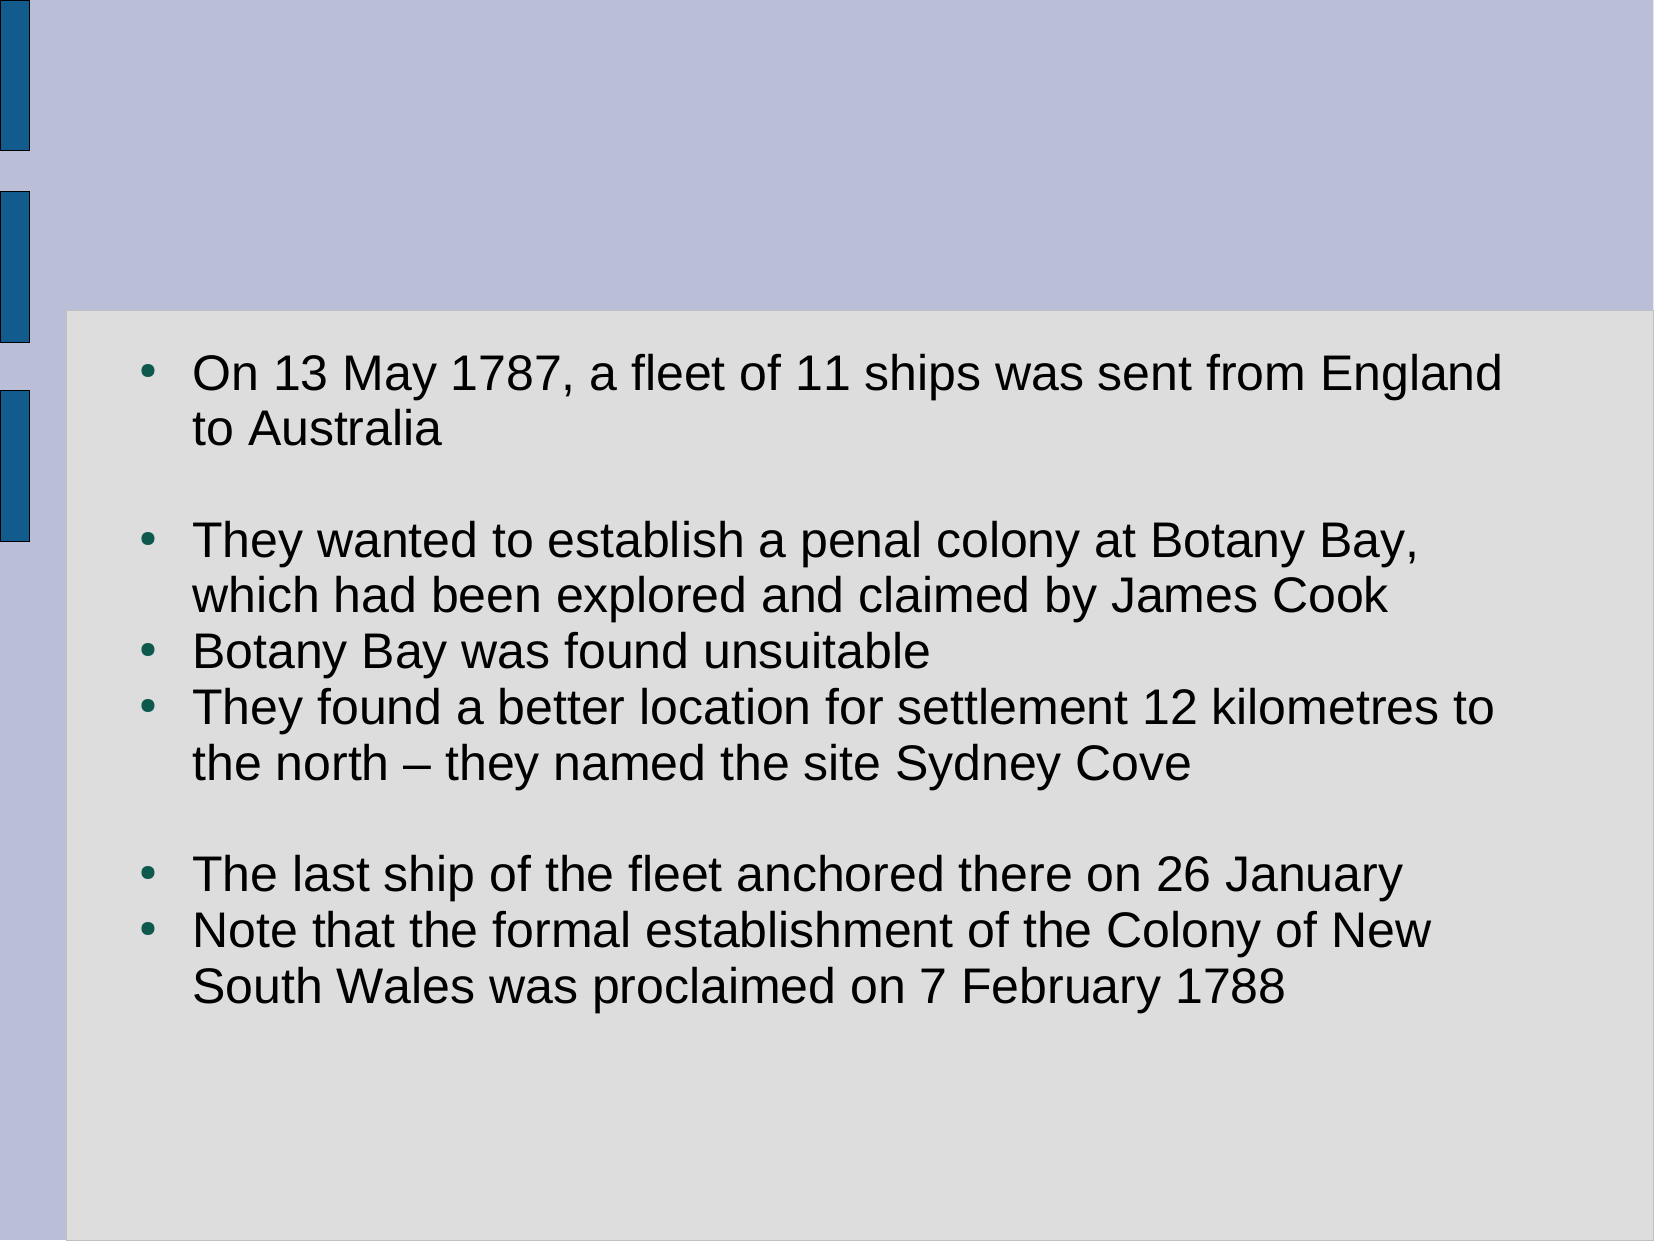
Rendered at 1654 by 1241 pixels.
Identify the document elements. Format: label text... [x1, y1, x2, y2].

list On 13 May 1787, a fleet of 11 ships was sent from England to Australia They wanted to establish a penal colony at Botany Bay, which had been explored and claimed by James Cook Botany Bay was found unsuitable They found a better location for settlement 12 kilometres to the north – they named the site Sydney Cove The last ship of the fleet anchored there on 26 January Note that the formal establishment of the Colony of New South Wales was proclaimed on 7 February 1788 [121, 344, 1534, 1112]
